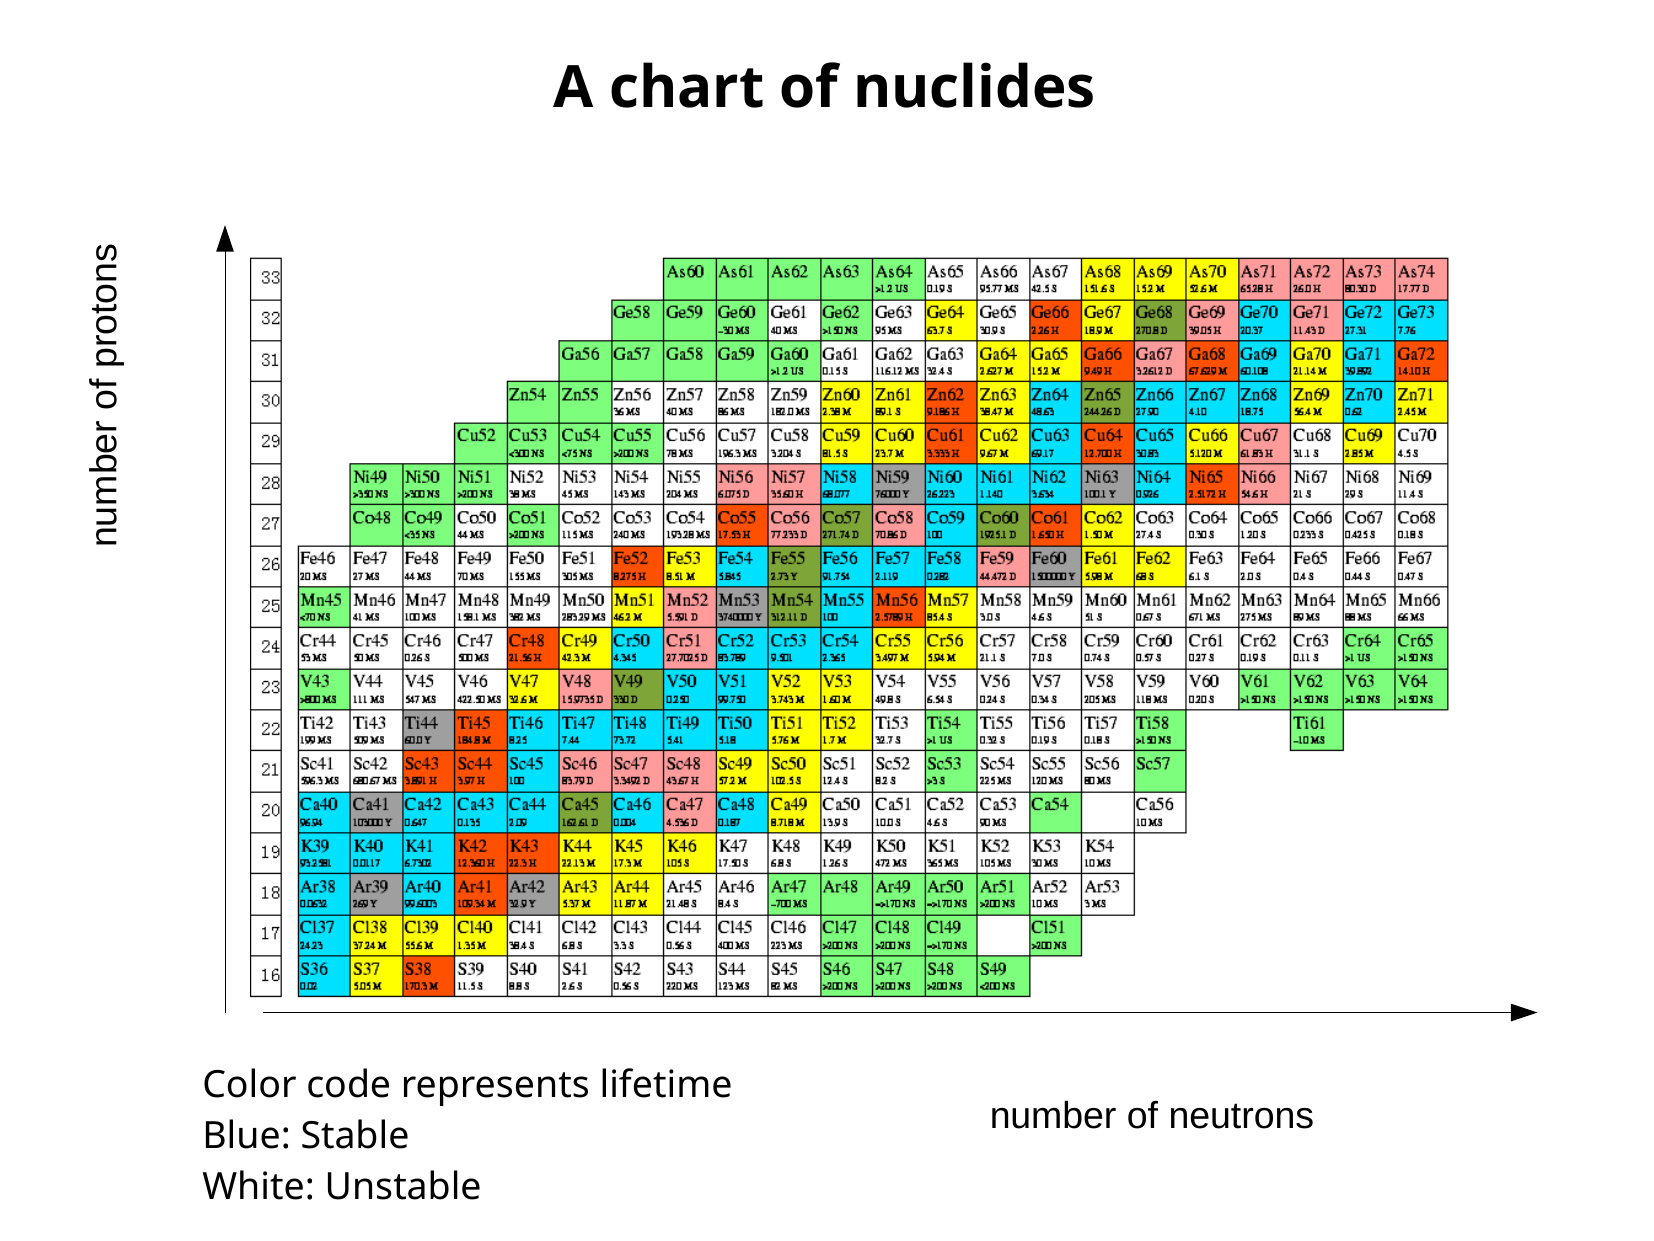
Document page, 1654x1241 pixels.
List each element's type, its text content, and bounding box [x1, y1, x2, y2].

text_box number of protons [75, 0, 1653, 563]
picture [250, 563, 1451, 1007]
text_box number of neutrons [1013, 1087, 1651, 1145]
text_box Color code represents lifetime Blue: Stable White: Unstable [187, 1050, 1013, 1222]
